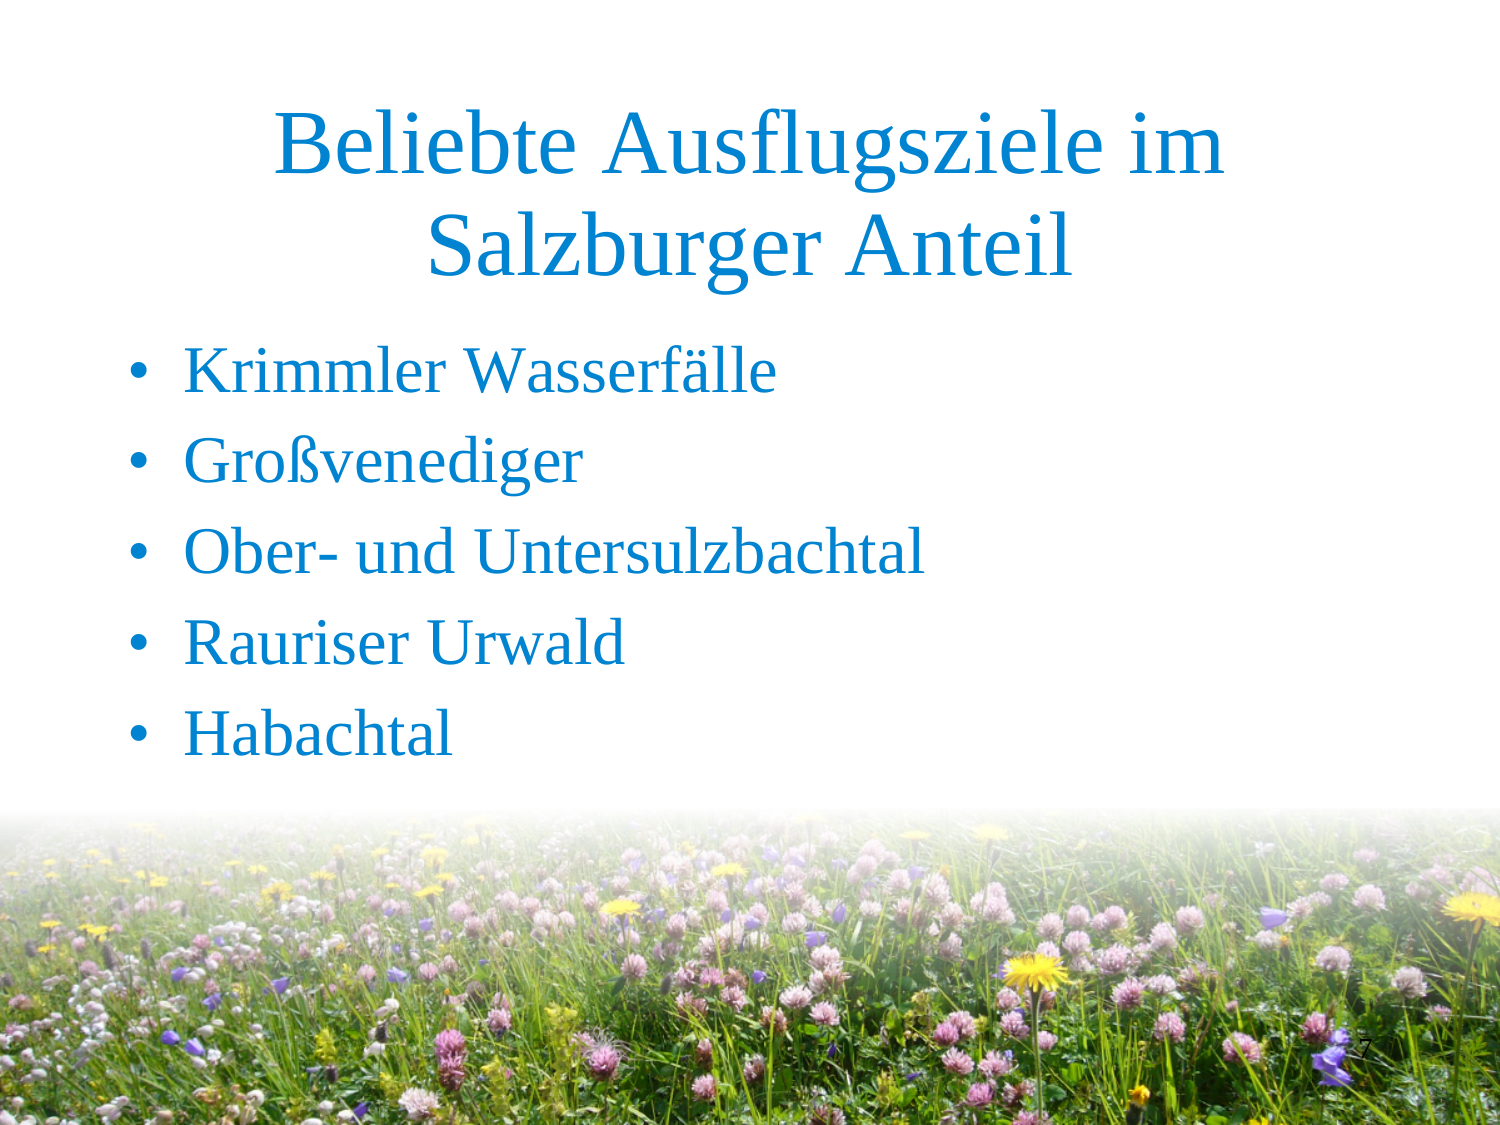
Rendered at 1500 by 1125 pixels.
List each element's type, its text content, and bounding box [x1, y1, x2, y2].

list Krimmler Wasserfälle Großvenediger Ober- und Untersulzbachtal Rauriser Urwald Habachtal [112, 324, 1388, 1001]
title Beliebte Ausflugsziele im Salzburger Anteil [112, 84, 1388, 303]
picture [0, 0, 1500, 1125]
